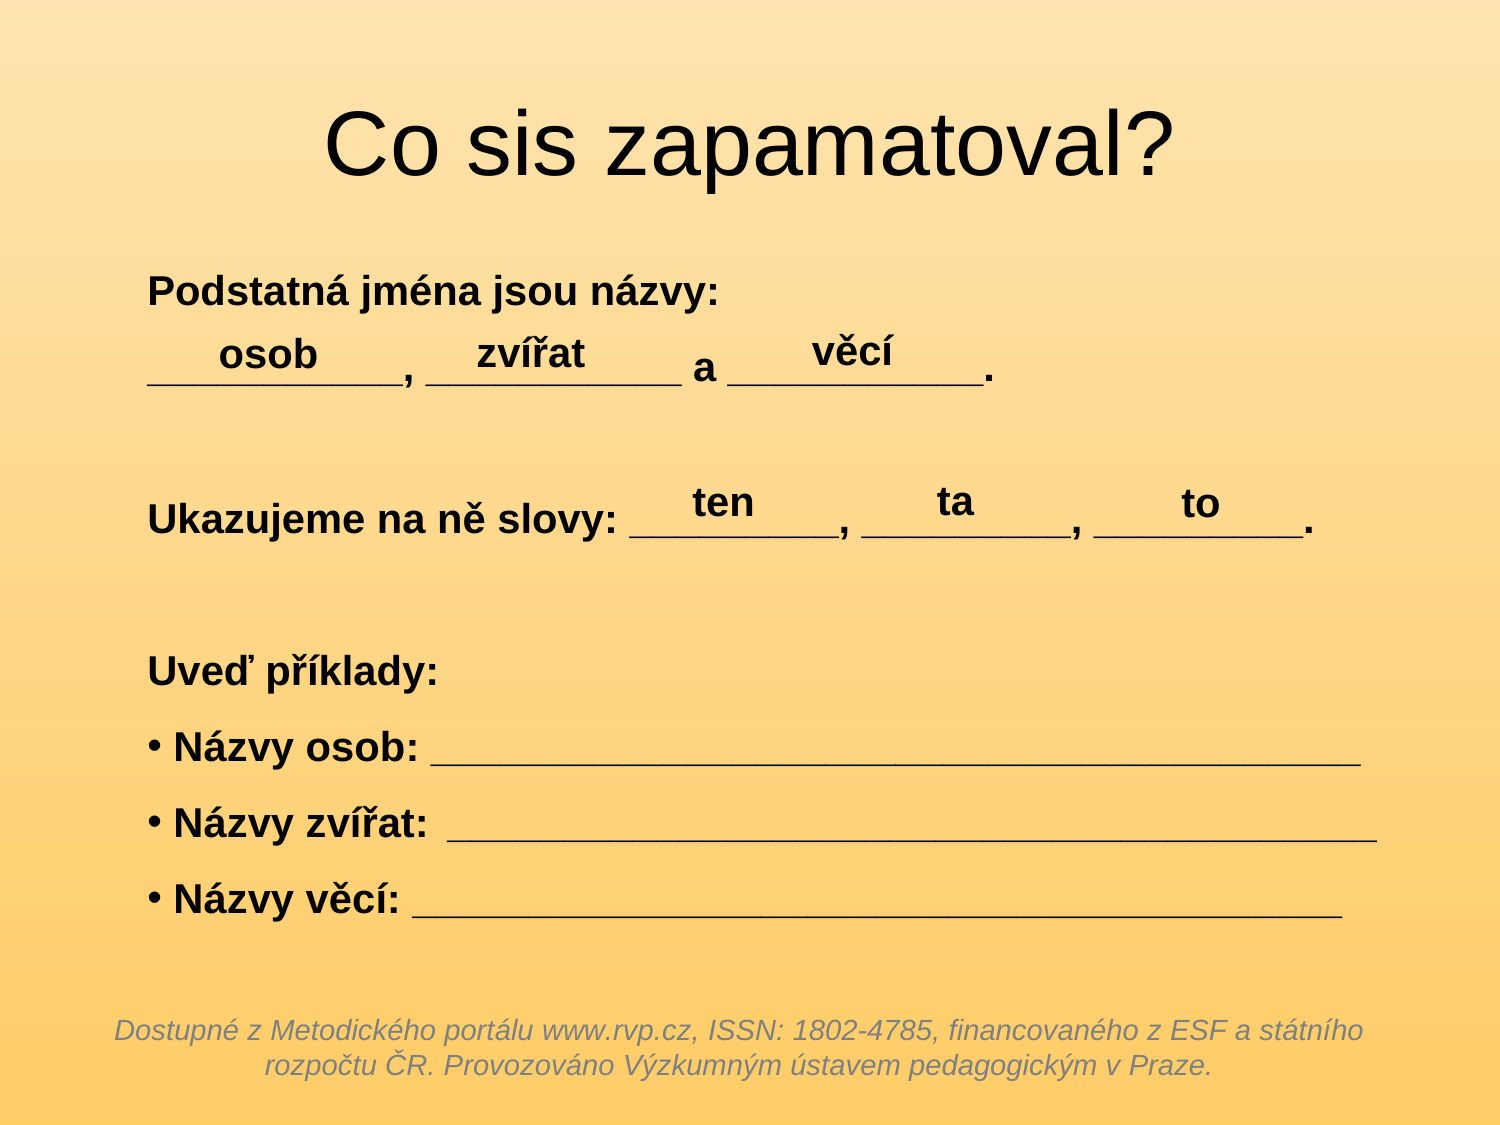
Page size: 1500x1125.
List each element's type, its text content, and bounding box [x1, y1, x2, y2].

title Co sis zapamatoval? [75, 45, 1426, 233]
text_box věcí [744, 316, 961, 382]
text_box zvířat [423, 318, 639, 384]
text_box ten [656, 467, 792, 533]
text_box Podstatná jména jsou názvy: ___________, ___________ a ___________. Ukazujeme na ně slovy: _________, _________, _________. Uveď příklady: Názvy osob: ________________________________________ Názvy zvířat: ________________________________________ Názvy věcí: ________________________________________ [132, 256, 1396, 931]
text_box osob [160, 319, 377, 386]
text_box Dostupné z Metodického portálu www.rvp.cz, ISSN: 1802-4785, financovaného z ESF a státního rozpočtu ČR. Provozováno Výzkumným ústavem pedagogickým v Praze. [96, 968, 1384, 1090]
text_box ta [888, 466, 1023, 532]
text_box to [1133, 468, 1269, 534]
